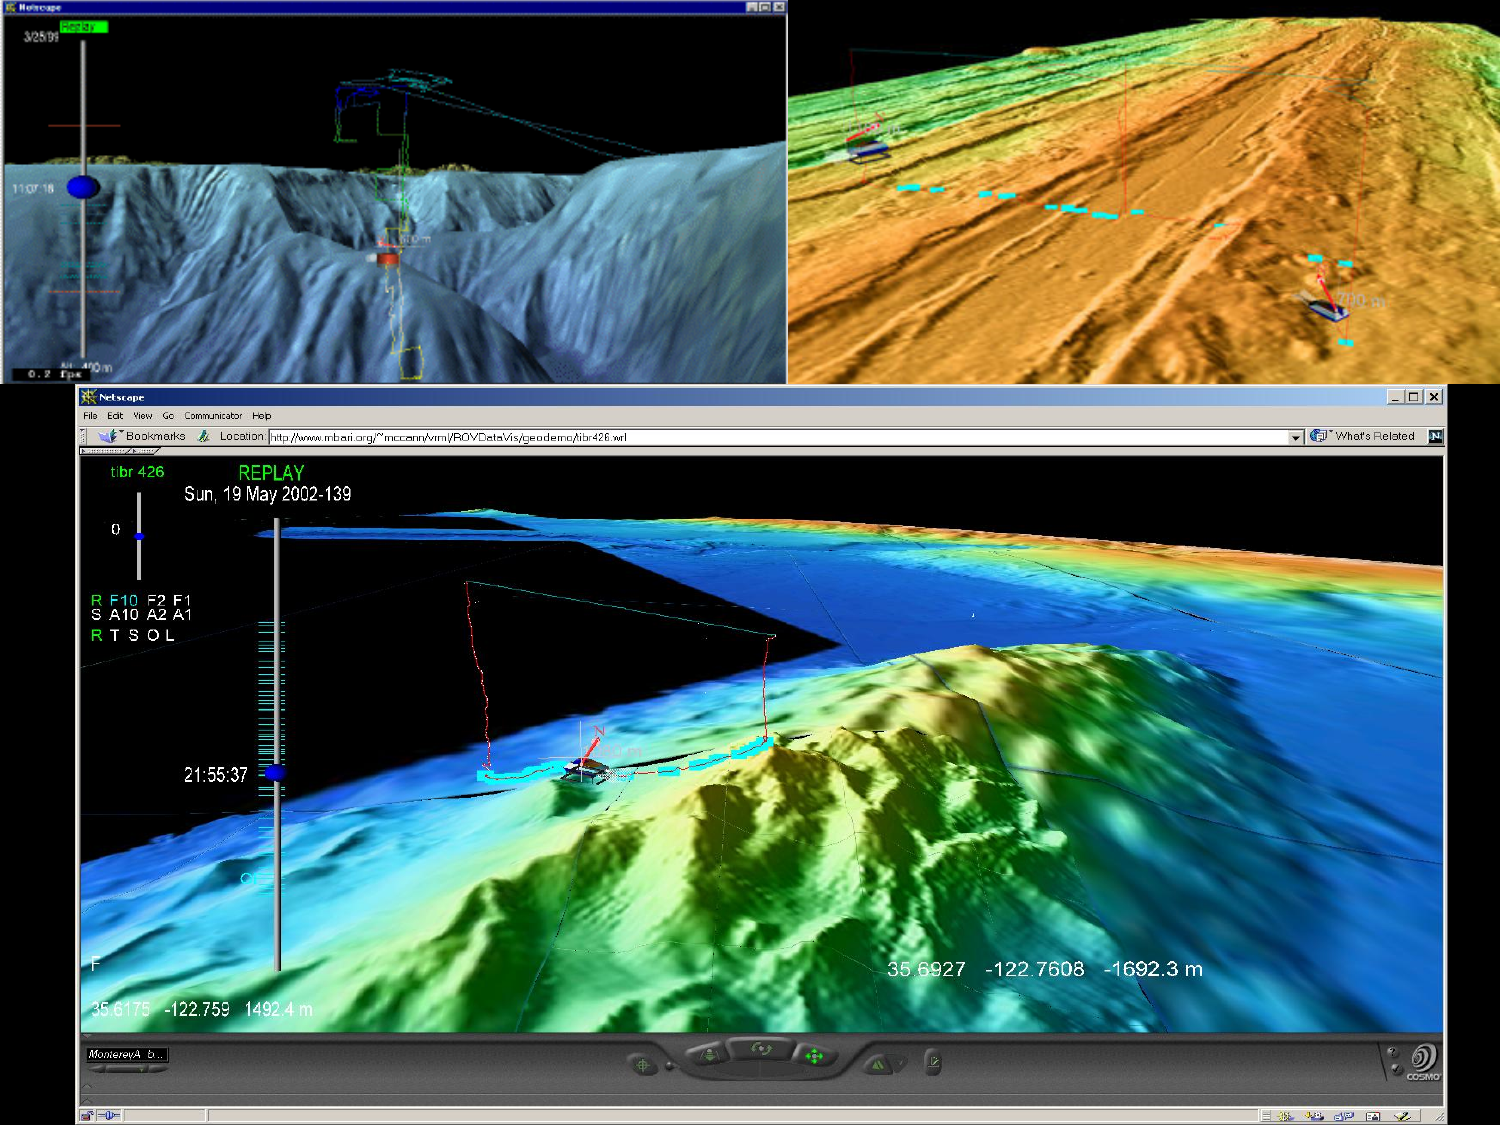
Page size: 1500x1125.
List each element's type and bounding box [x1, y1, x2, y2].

text_box [0, 384, 75, 1125]
picture [0, 0, 1500, 1125]
text_box [1448, 384, 1500, 1125]
